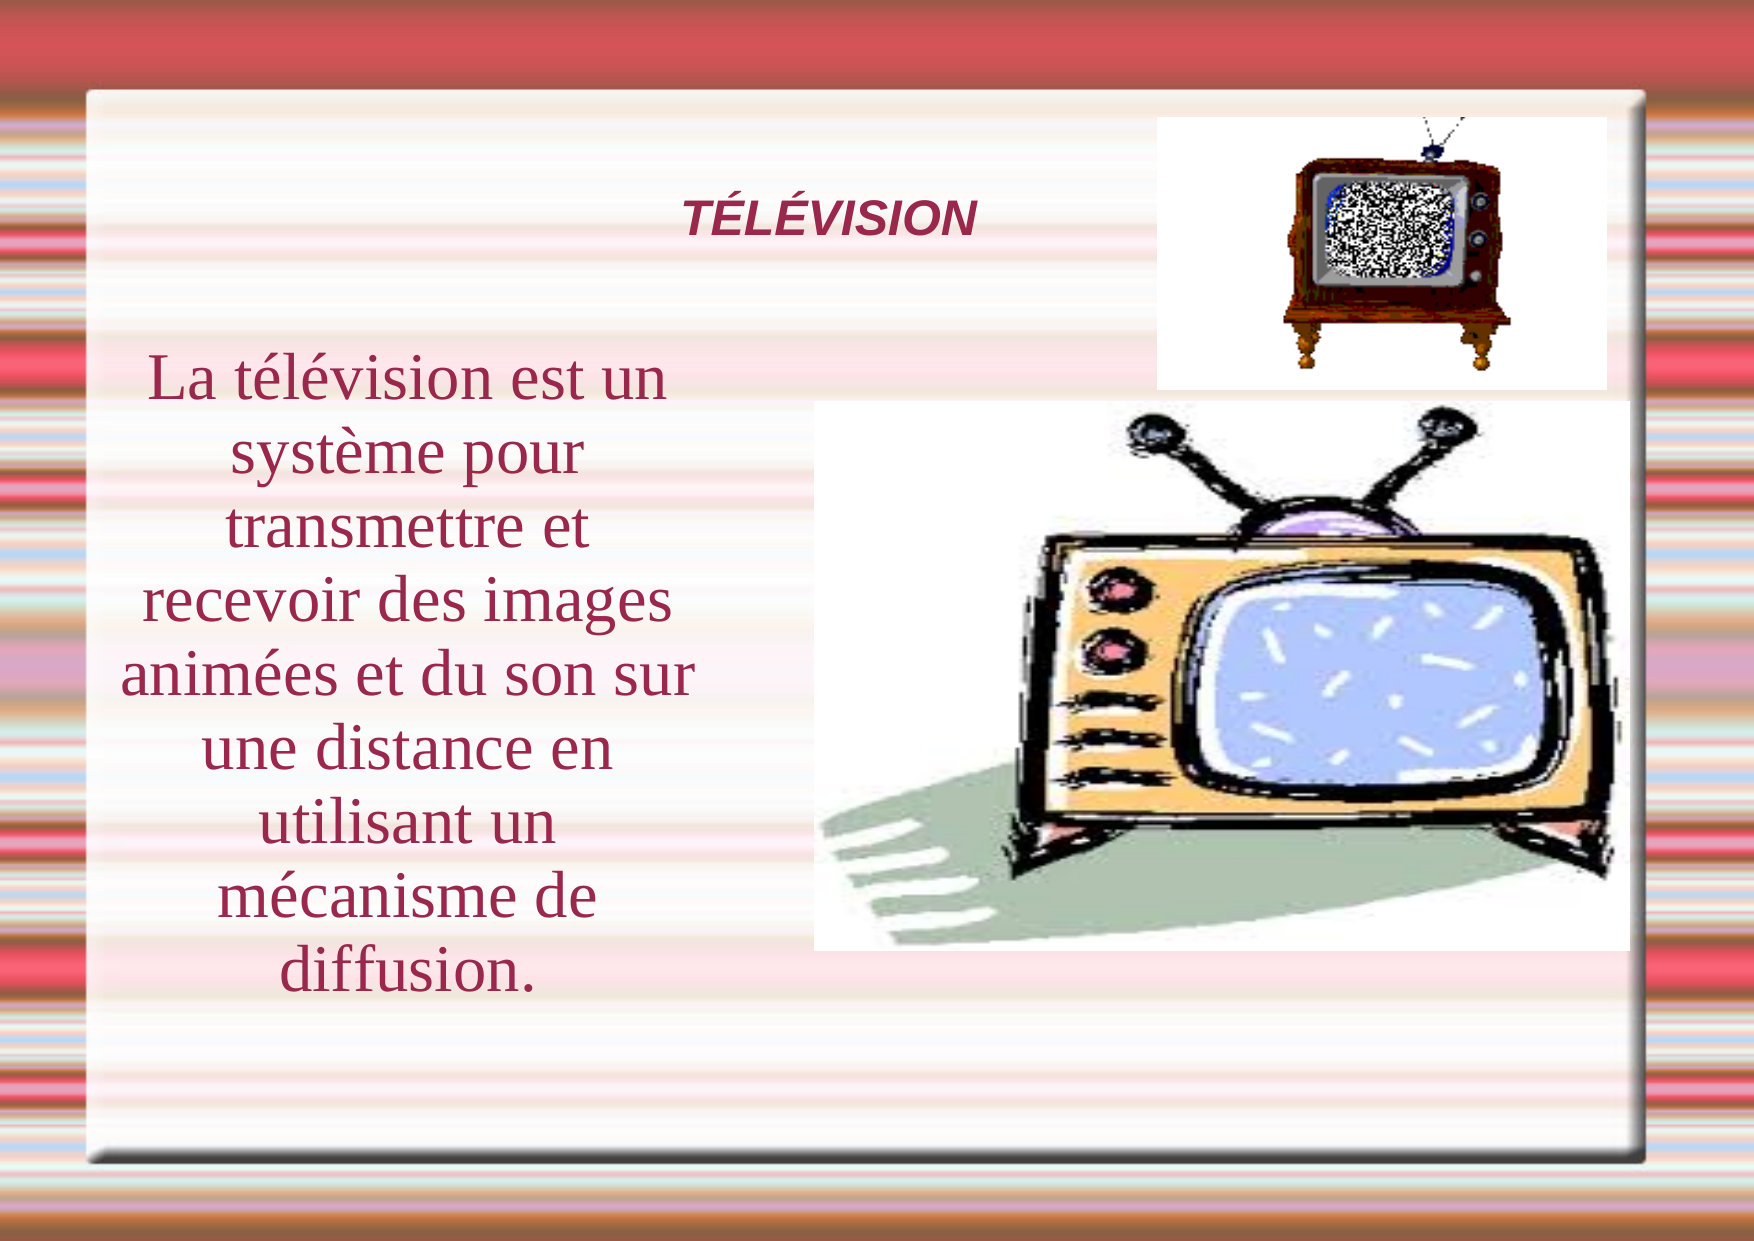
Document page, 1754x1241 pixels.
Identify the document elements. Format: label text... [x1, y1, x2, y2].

picture [0, 0, 1754, 1241]
title TÉLÉVISION [128, 114, 1627, 322]
subtitle La télévision est un système pour transmettre et recevoir des images animées et du son sur une distance en utilisant un mécanisme de diffusion. [119, 177, 697, 1170]
